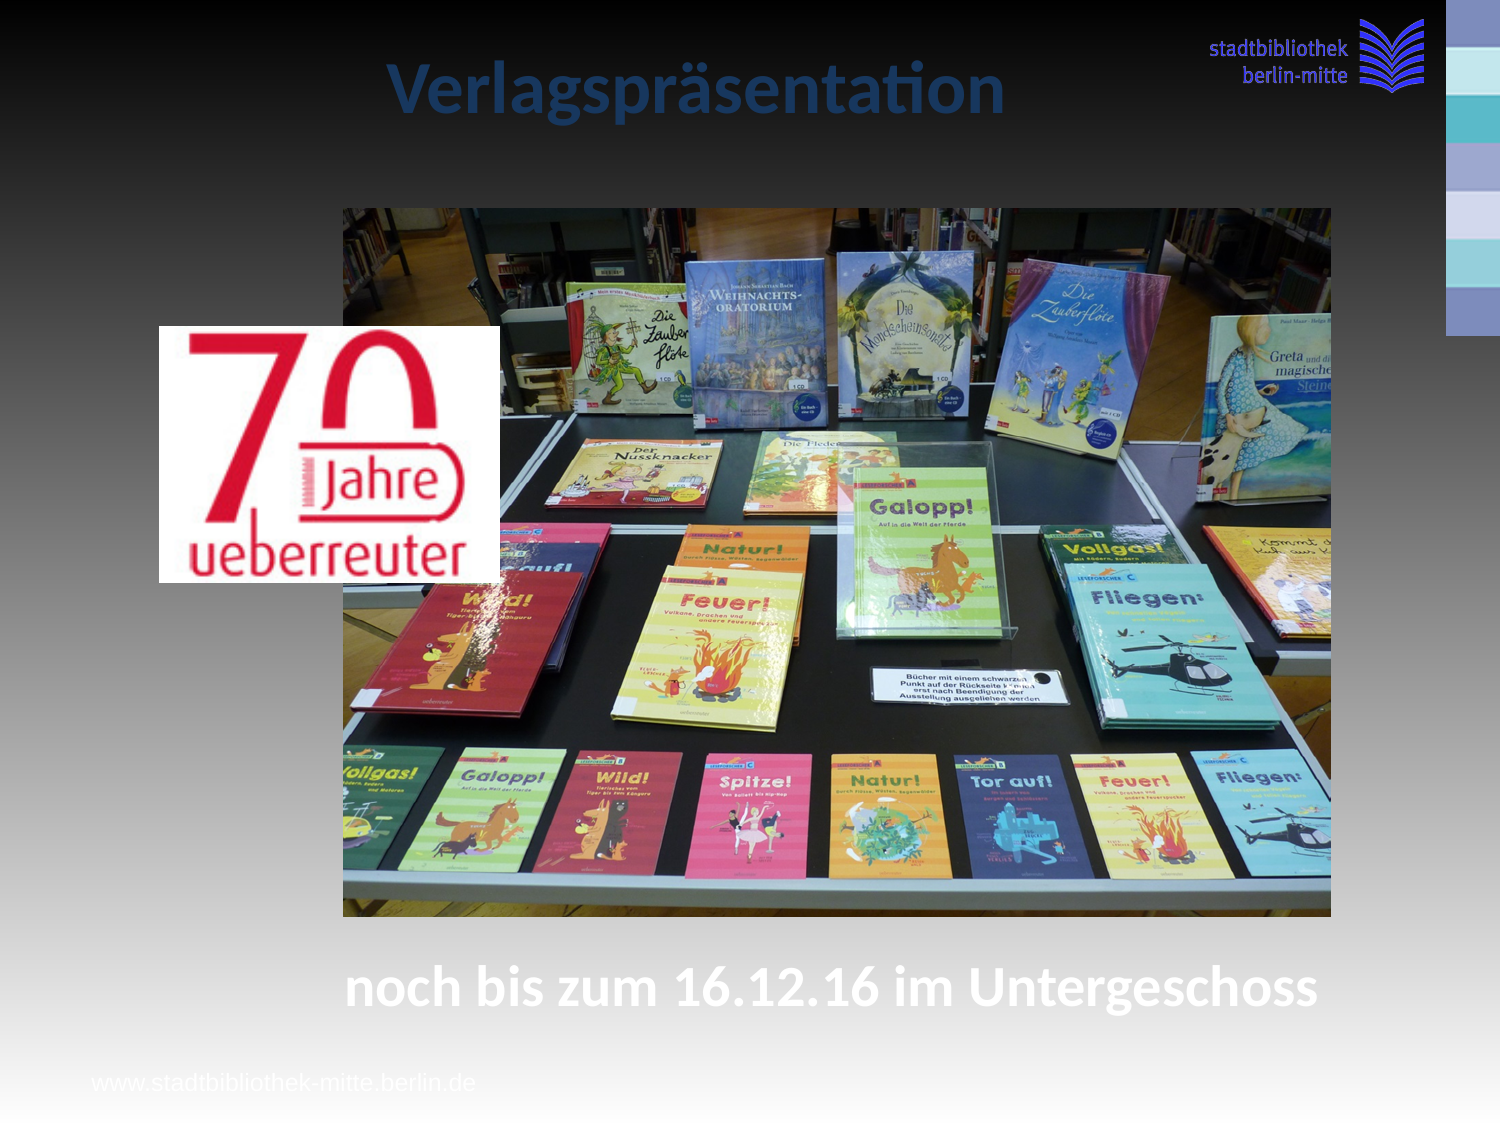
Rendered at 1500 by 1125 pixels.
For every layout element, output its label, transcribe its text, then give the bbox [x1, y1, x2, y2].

title Verlagspräsentation [53, 30, 1341, 209]
picture [1210, 19, 1424, 93]
picture [1446, 0, 1500, 336]
text_box noch bis zum 16.12.16 im Untergeschoss [329, 940, 1341, 1026]
picture [159, 208, 1331, 917]
